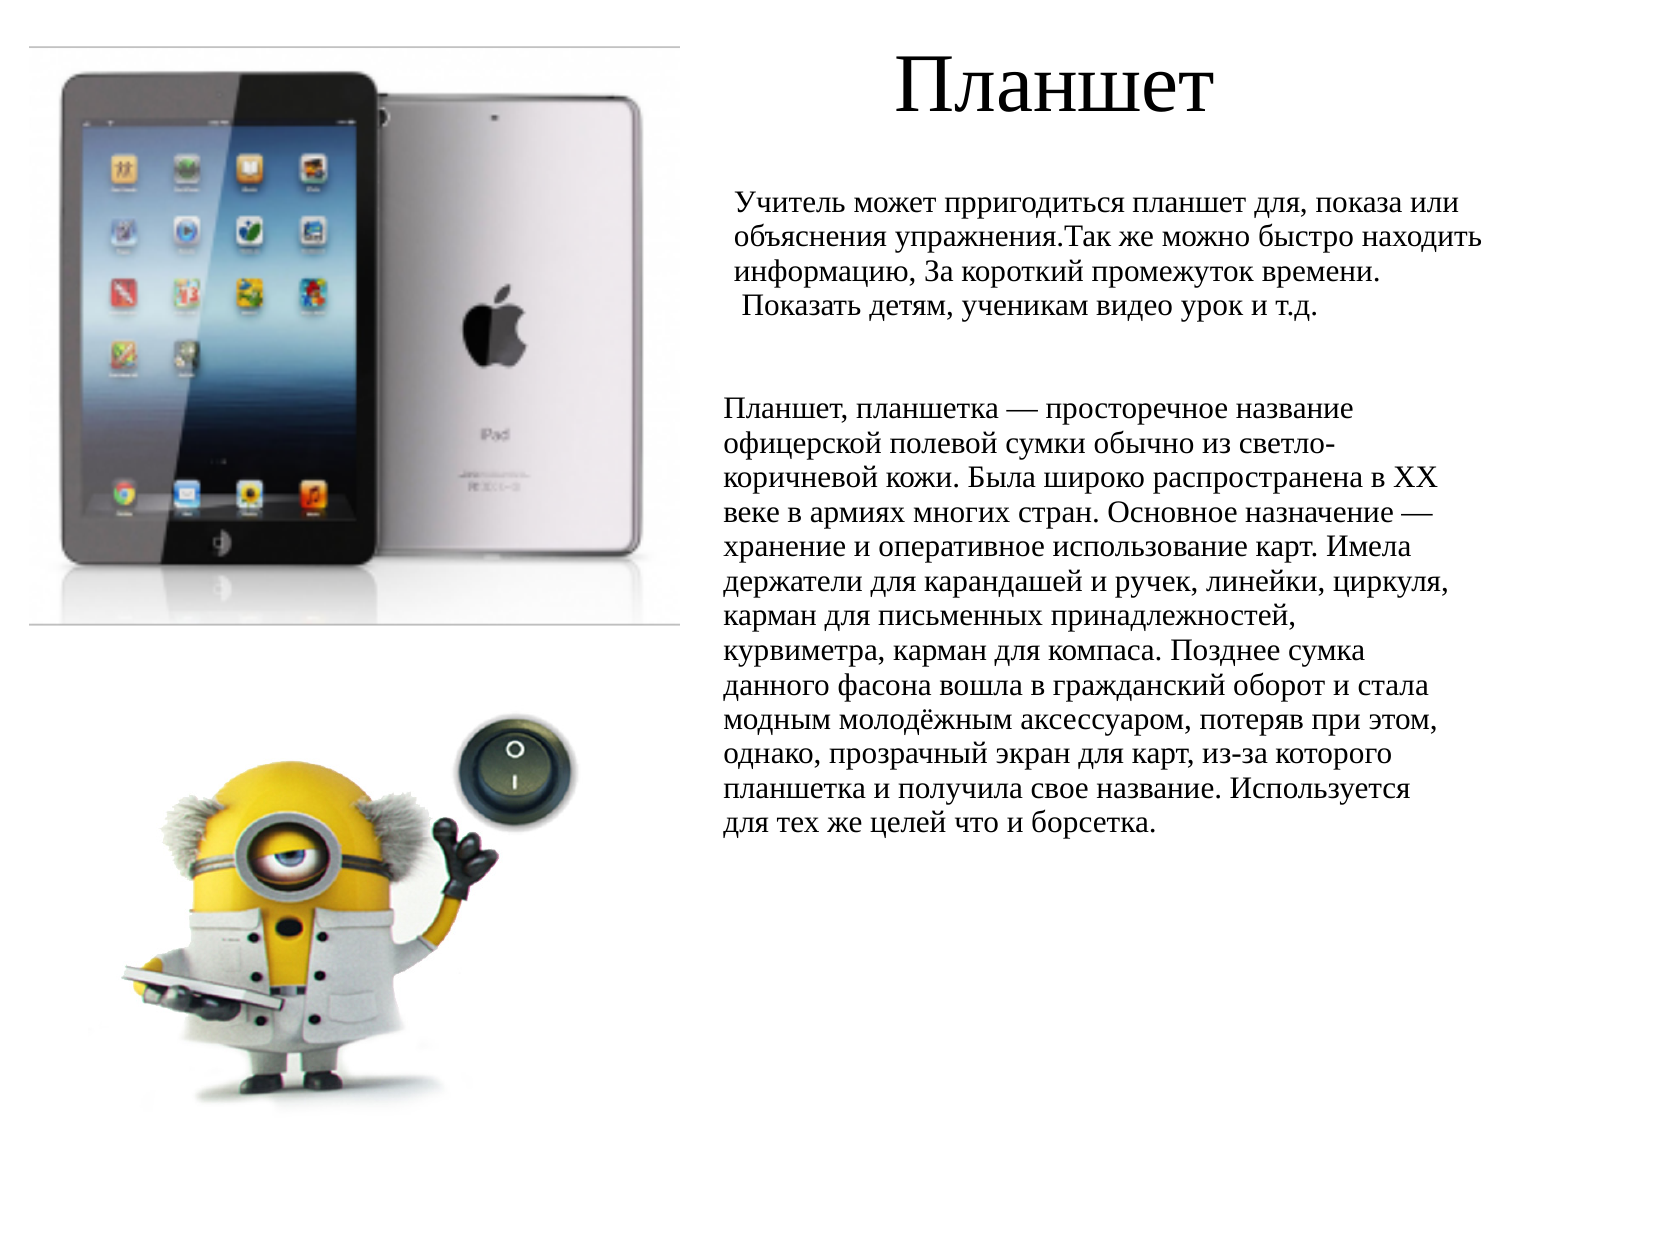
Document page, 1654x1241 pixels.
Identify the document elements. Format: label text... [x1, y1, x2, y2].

picture [29, 0, 680, 1152]
text_box Планшет, планшетка — просторечное название офицерской полевой сумки обычно из светло-коричневой кожи. Была широко распространена в XX веке в армиях многих стран. Основное назначение — хранение и оперативное использование карт. Имела держатели для карандашей и ручек, линейки, циркуля, карман для письменных принадлежностей, курвиметра, карман для компаса. Позднее сумка данного фасона вошла в гражданский оборот и стала модным молодёжным аксессуаром, потеряв при этом, однако, прозрачный экран для карт, из-за которого планшетка и получила свое название. Используется для тех же целей что и борсетка. [708, 383, 1477, 906]
text_box Учитель может прригодиться планшет для, показа или объяснения упражнения.Так же можно быстро находить информацию, За короткий промежуток времени. Показать детям, ученикам видео урок и т.д. [719, 177, 1506, 334]
text_box Планшет [797, 29, 1477, 137]
